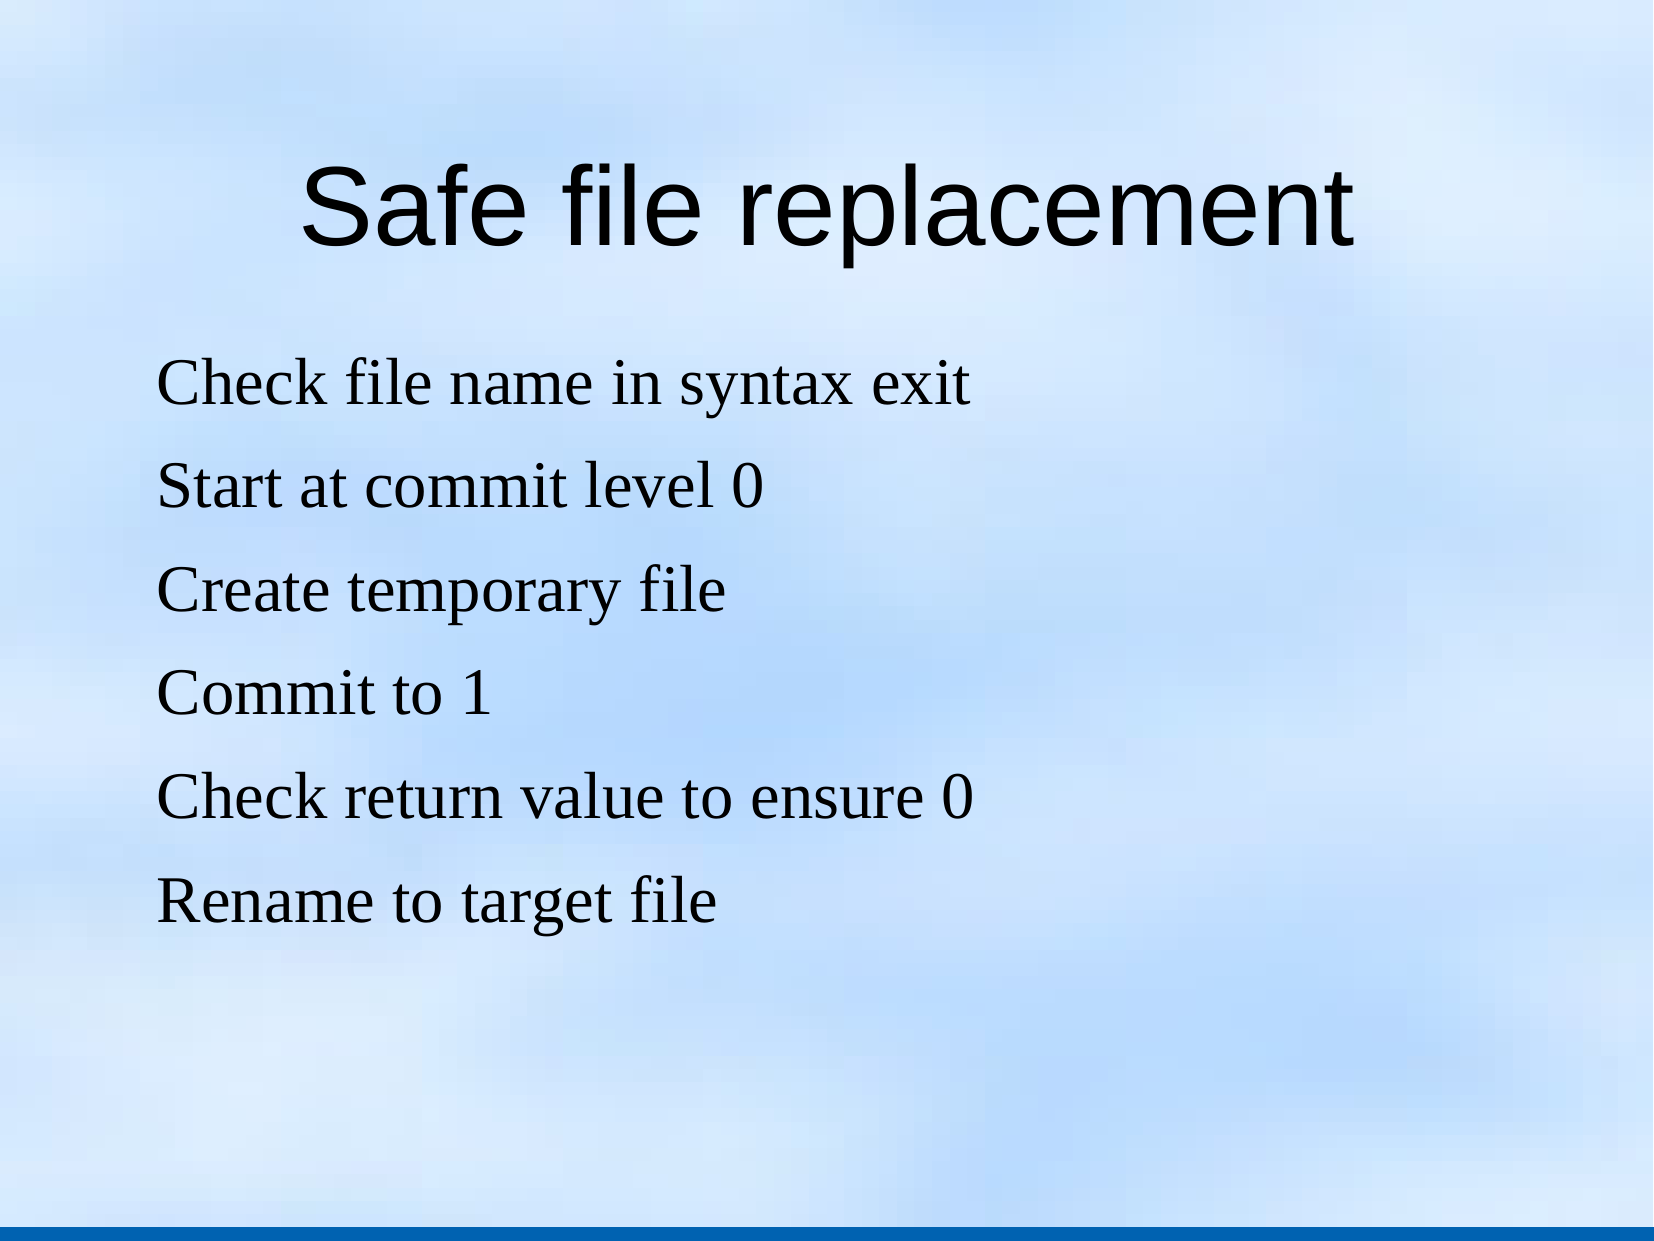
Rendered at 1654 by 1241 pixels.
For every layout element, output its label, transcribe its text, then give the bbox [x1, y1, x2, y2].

title Safe file replacement [121, 102, 1533, 311]
picture [0, 0, 1654, 1227]
list Check file name in syntax exit Start at commit level 0 Create temporary file Commit to 1 Check return value to ensure 0 Rename to target file [121, 344, 1533, 1127]
